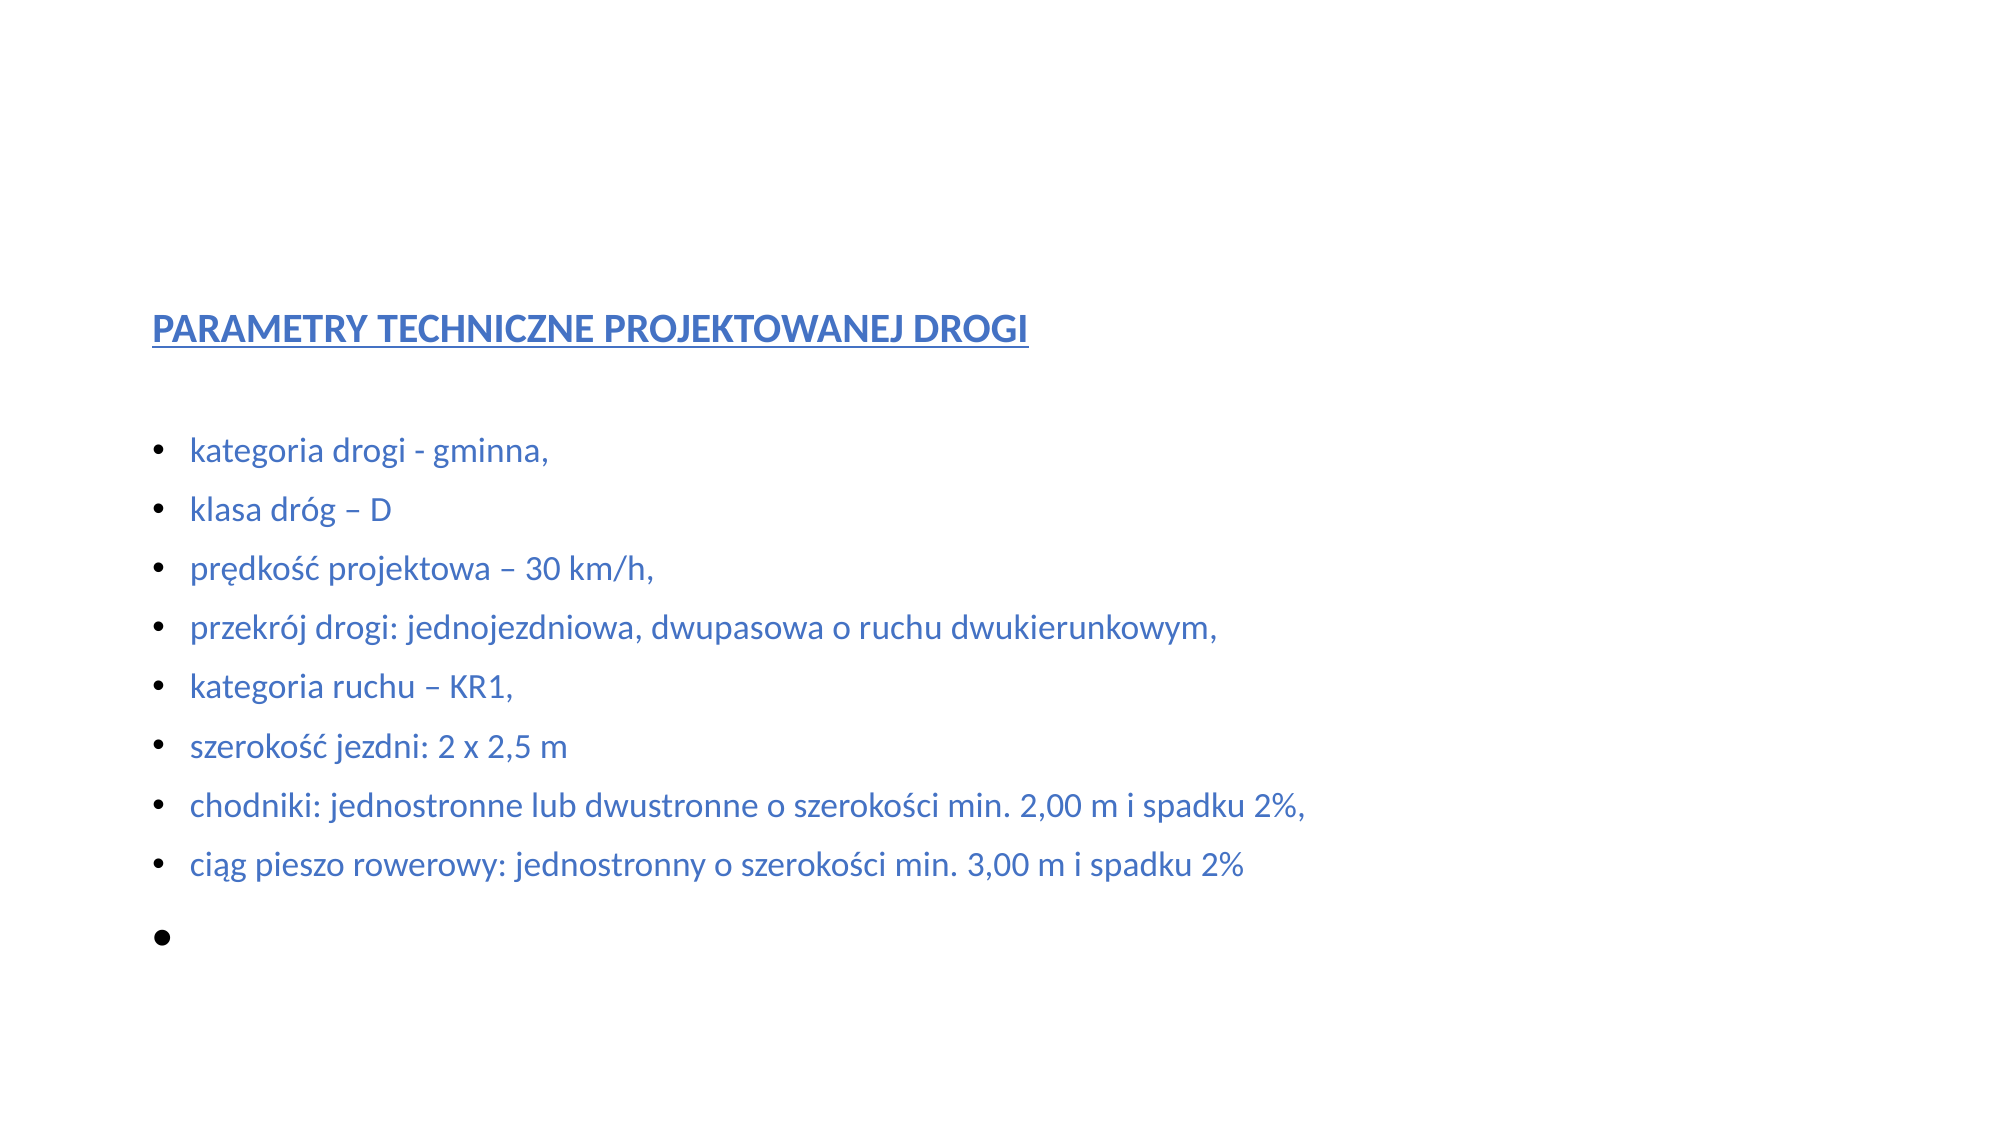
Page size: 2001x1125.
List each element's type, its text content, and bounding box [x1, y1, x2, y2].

list PARAMETRY TECHNICZNE PROJEKTOWANEJ DROGI kategoria drogi - gminna, klasa dróg – D prędkość projektowa – 30 km/h, przekrój drogi: jednojezdniowa, dwupasowa o ruchu dwukierunkowym, kategoria ruchu – KR1, szerokość jezdni: 2 x 2,5 m chodniki: jednostronne lub dwustronne o szerokości min. 2,00 m i spadku 2%, ciąg pieszo rowerowy: jednostronny o szerokości min. 3,00 m i spadku 2% [137, 299, 1863, 1014]
